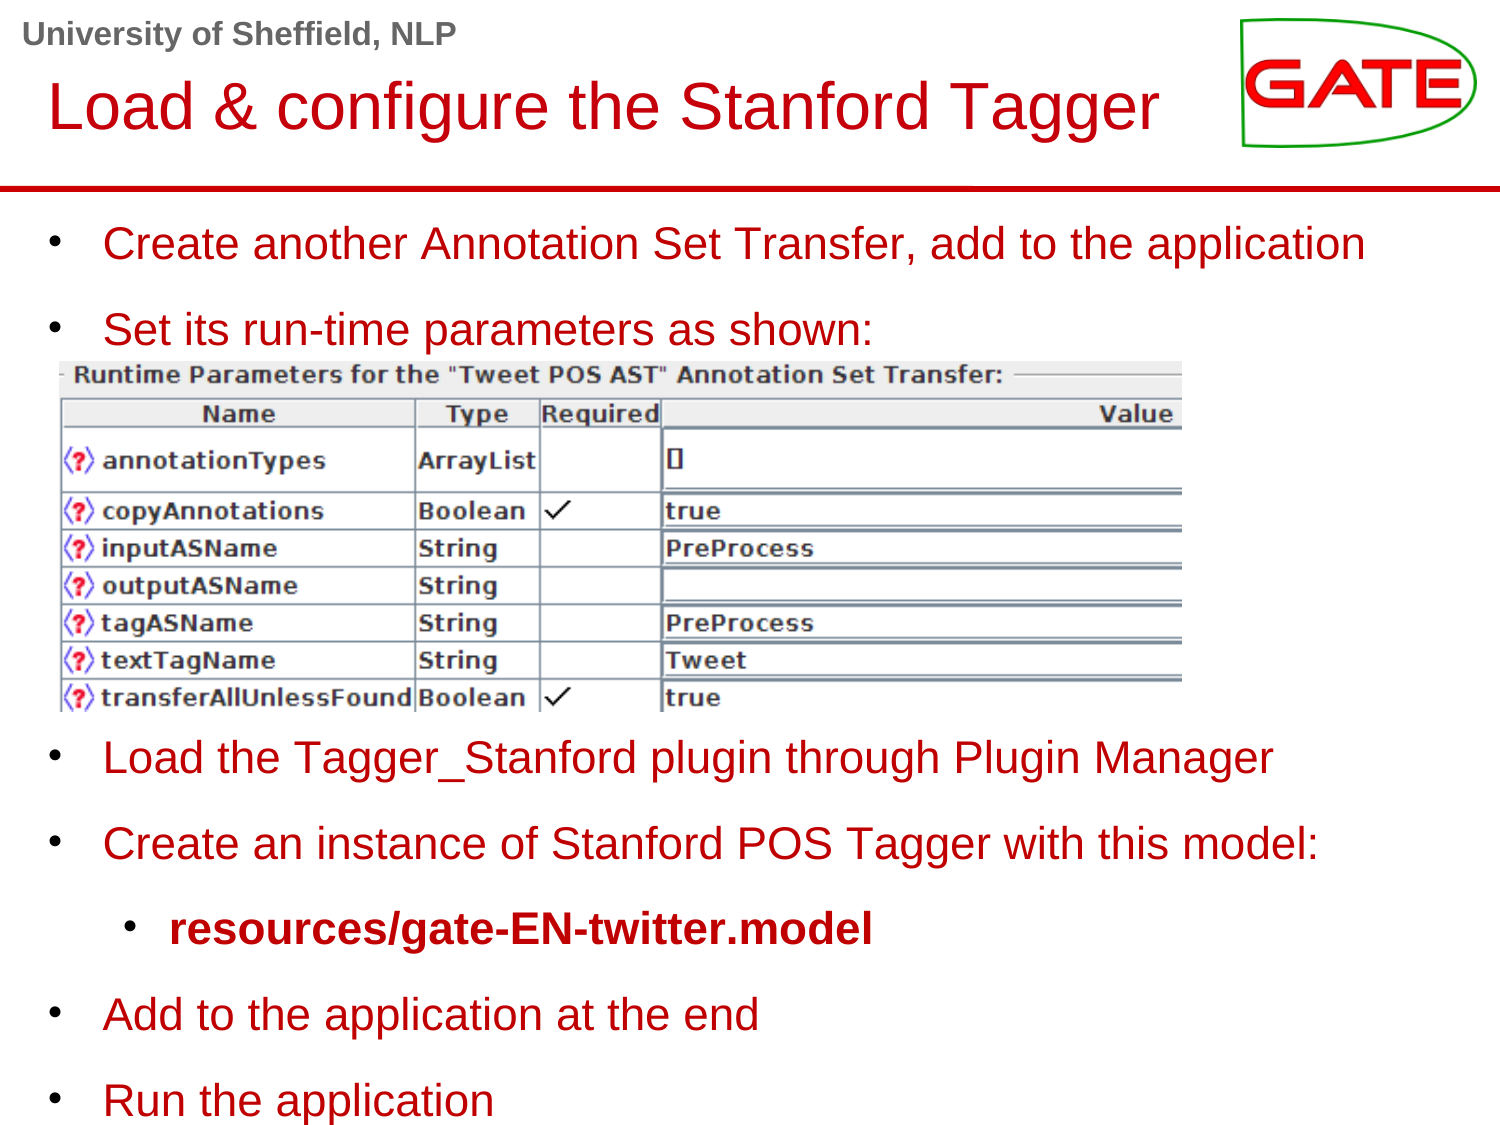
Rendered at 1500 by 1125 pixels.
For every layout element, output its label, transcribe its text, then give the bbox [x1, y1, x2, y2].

text_box Load & configure the Stanford Tagger [47, 47, 1267, 168]
picture [1240, 18, 1477, 148]
text_box Create another Annotation Set Transfer, add to the application Set its run-time parameters as shown: Load the Tagger_Stanford plugin through Plugin Manager Create an instance of Stanford POS Tagger with this model: resources/gate-EN-twitter.model Add to the application at the end Run the application [47, 212, 1500, 1125]
picture [59, 361, 1182, 712]
